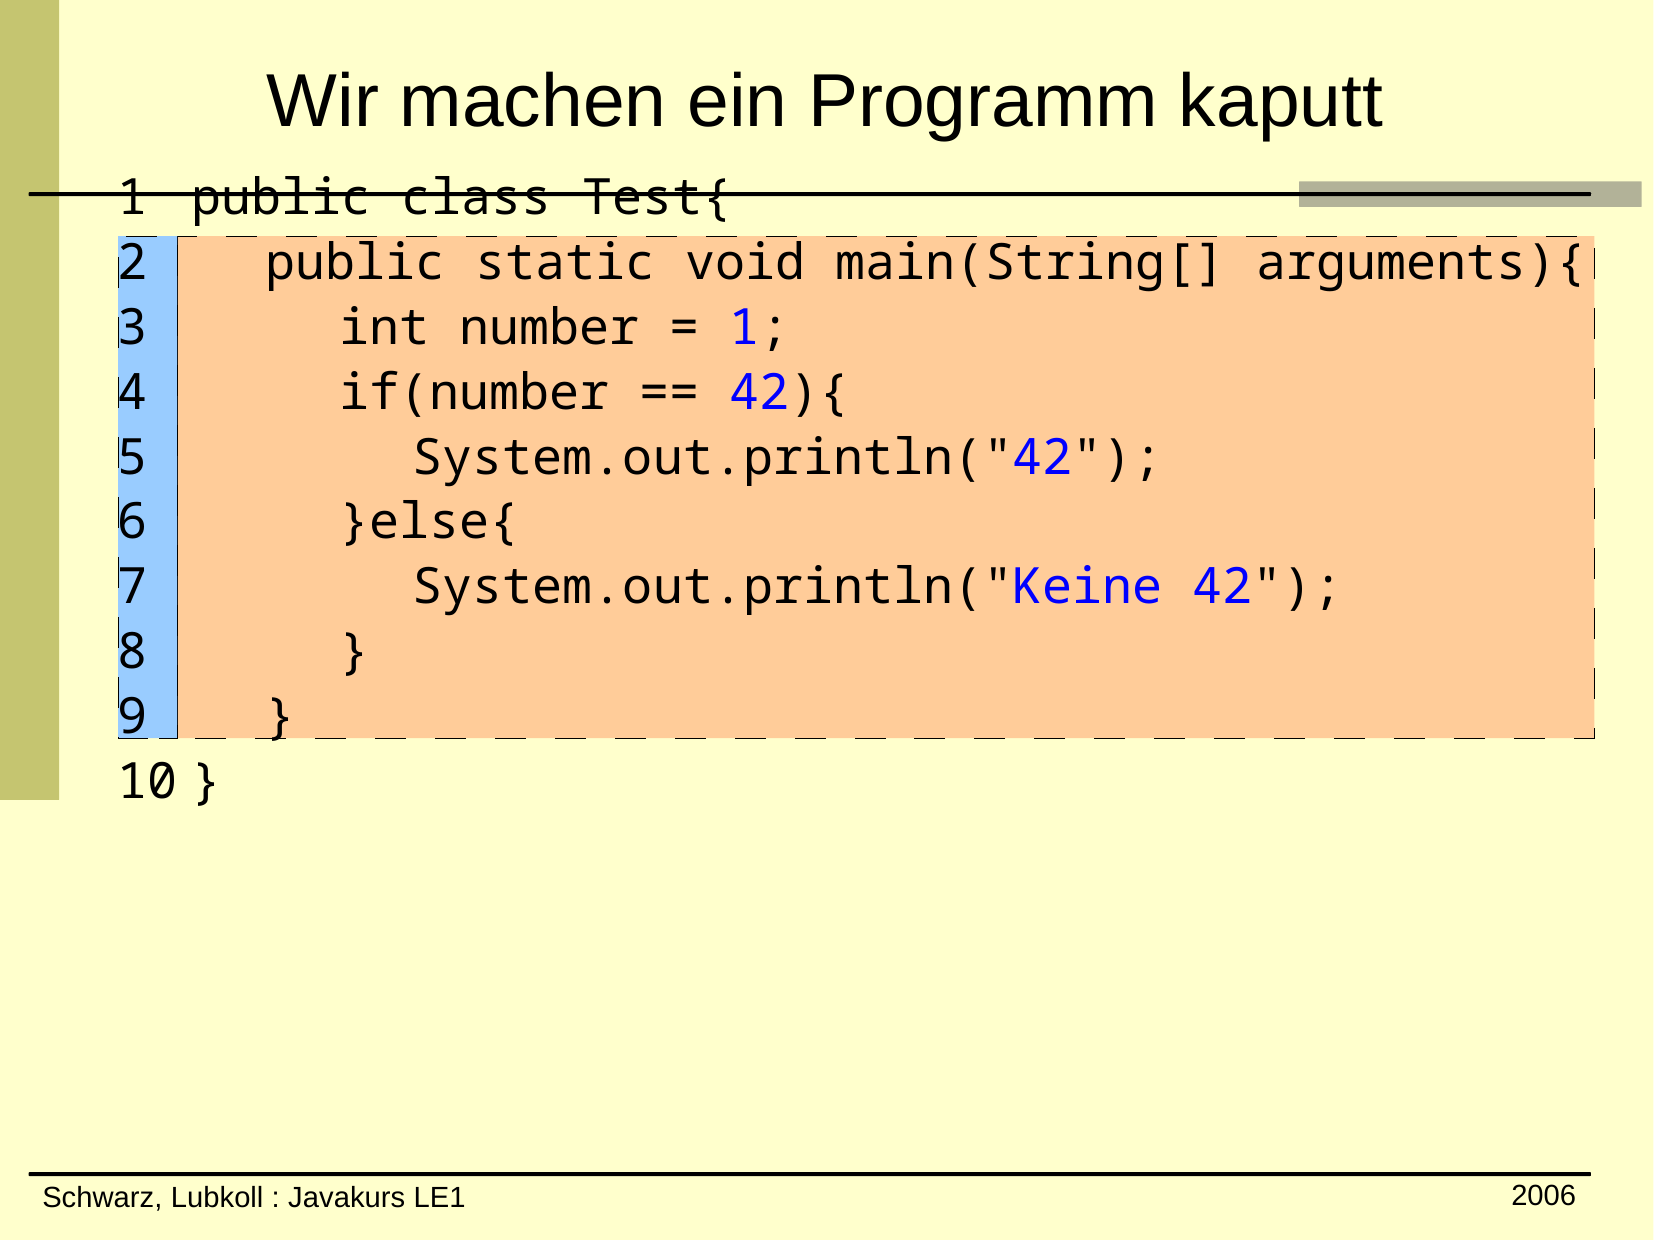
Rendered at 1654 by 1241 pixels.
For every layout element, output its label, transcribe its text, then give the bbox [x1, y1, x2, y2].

title Wir machen ein Programm kaputt [119, 19, 1532, 188]
text_box public class Test{ public static void main(String[] arguments){ int number = 1; if(number == 42){ System.out.println("42"); }else{ System.out.println("Keine 42"); } } } [178, 236, 1595, 739]
text_box 1 2 3 4 5 6 7 8 9 10 [118, 236, 178, 739]
